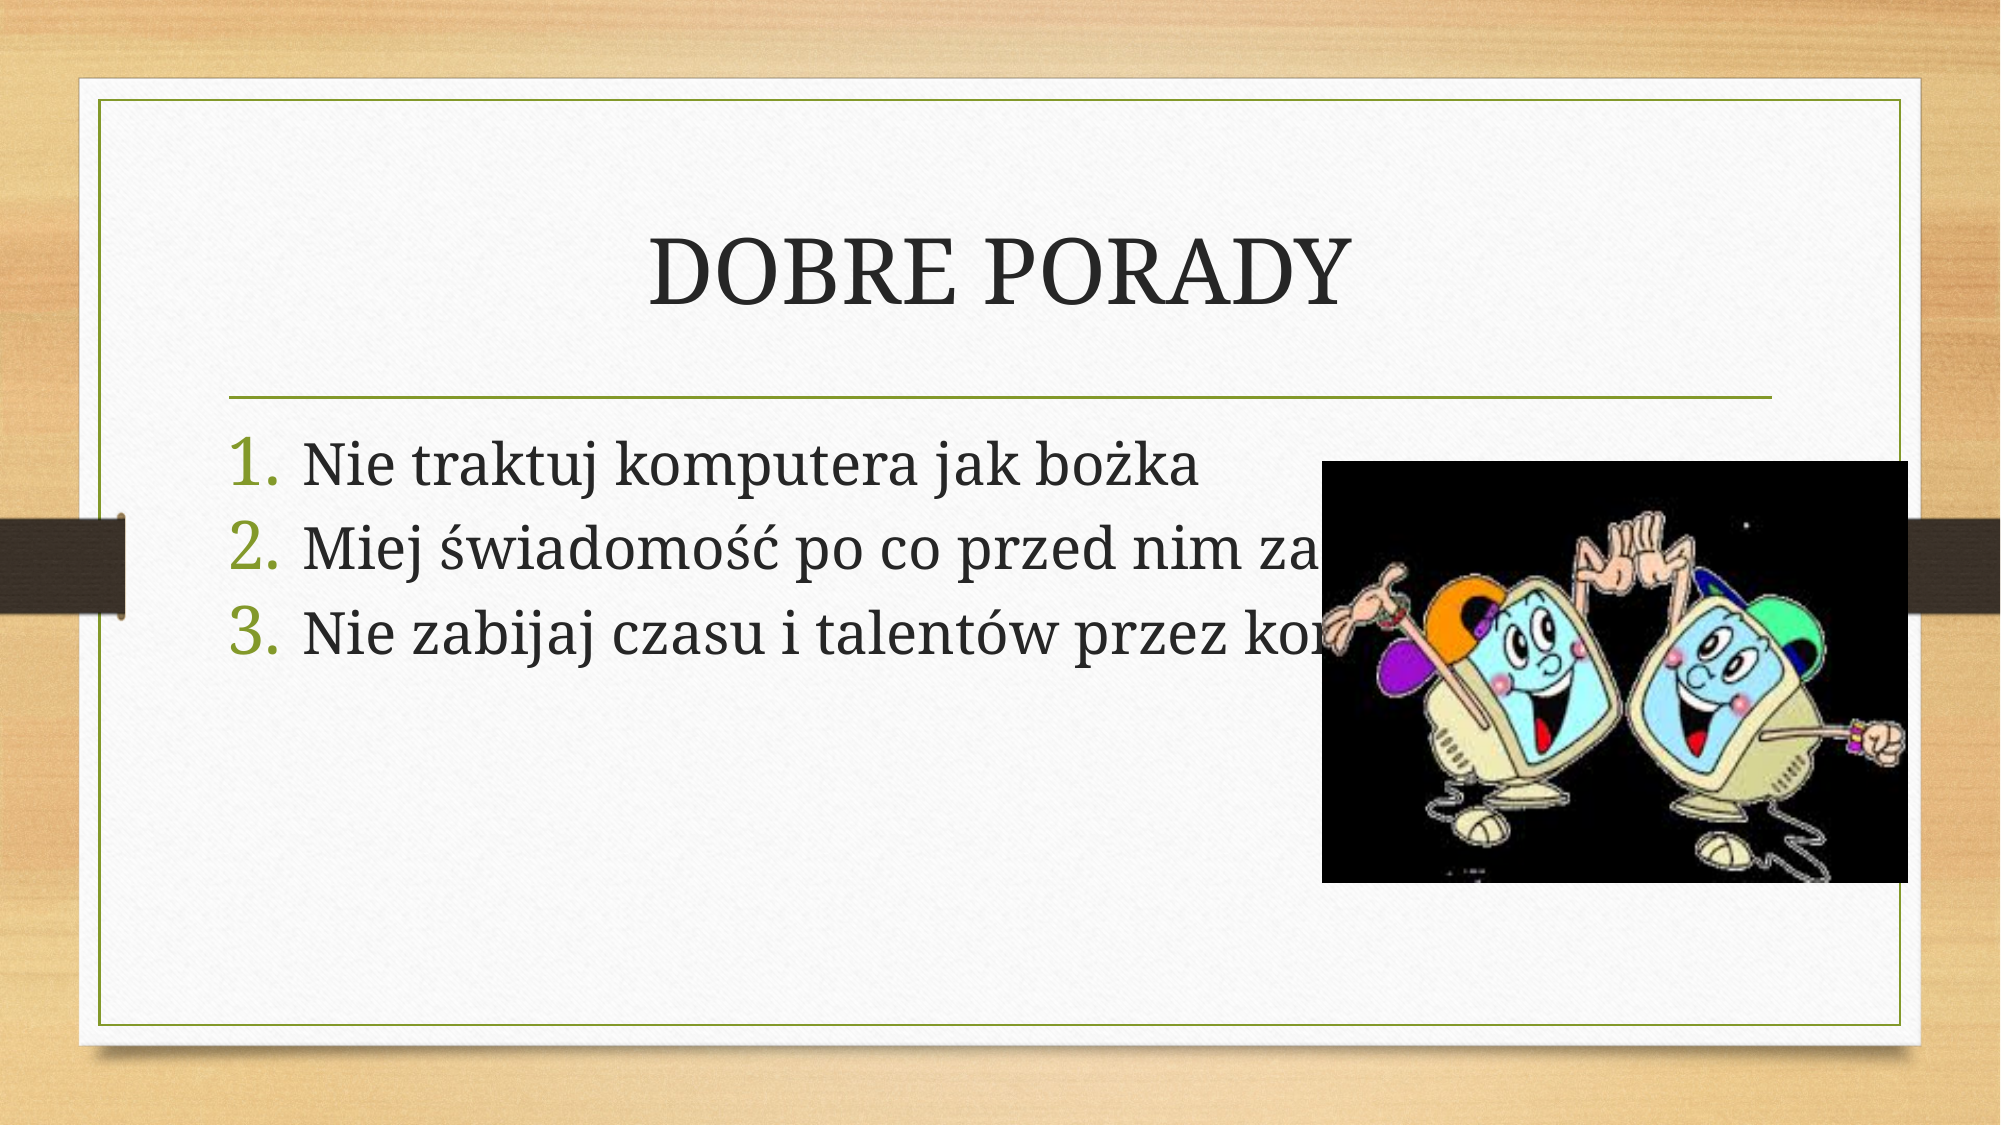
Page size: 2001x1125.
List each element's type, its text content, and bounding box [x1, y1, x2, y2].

list Nie traktuj komputera jak bożka Miej świadomość po co przed nim zasiadasz Nie zabijaj czasu i talentów przez komputer [212, 419, 1788, 964]
title DOBRE PORADY [212, 161, 1788, 376]
picture [1322, 461, 1908, 883]
